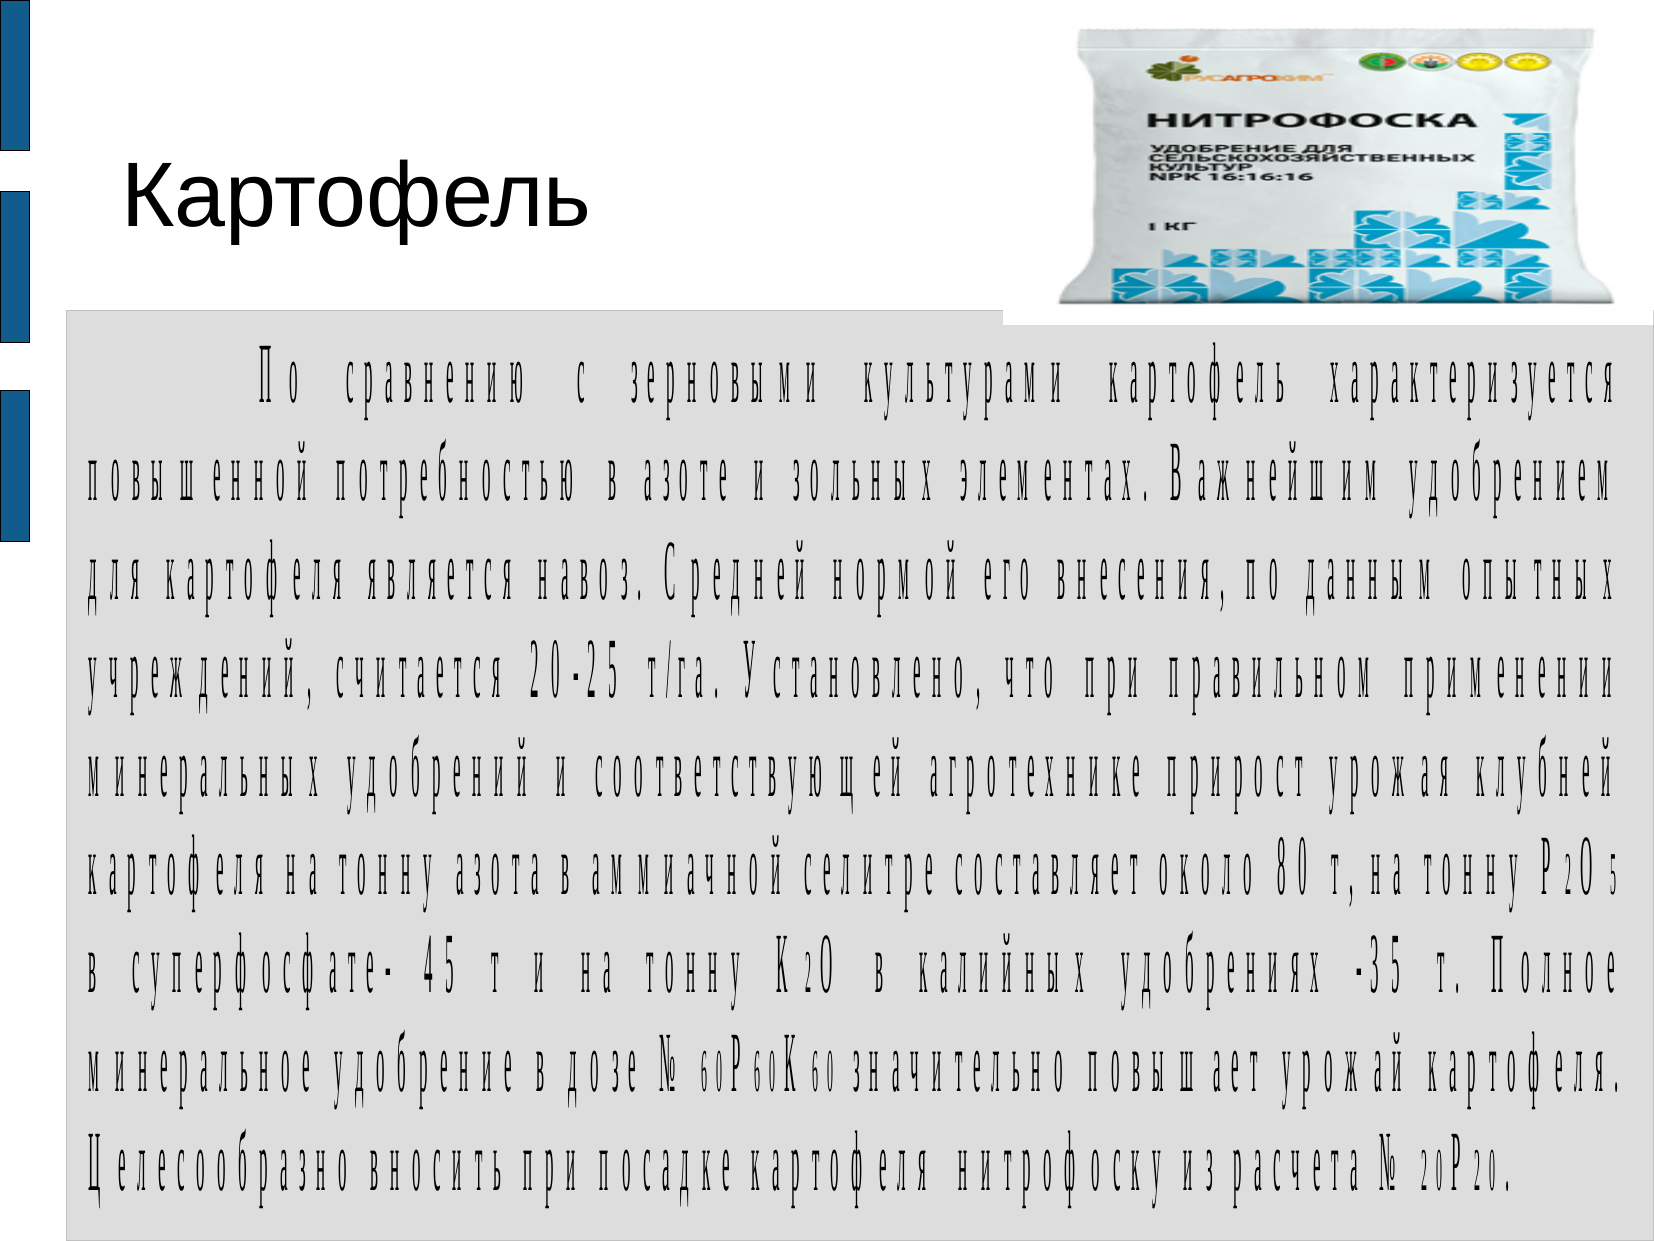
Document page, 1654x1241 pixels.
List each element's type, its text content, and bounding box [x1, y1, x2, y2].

title Картофель [121, 98, 1003, 291]
picture [88, 0, 1654, 1211]
